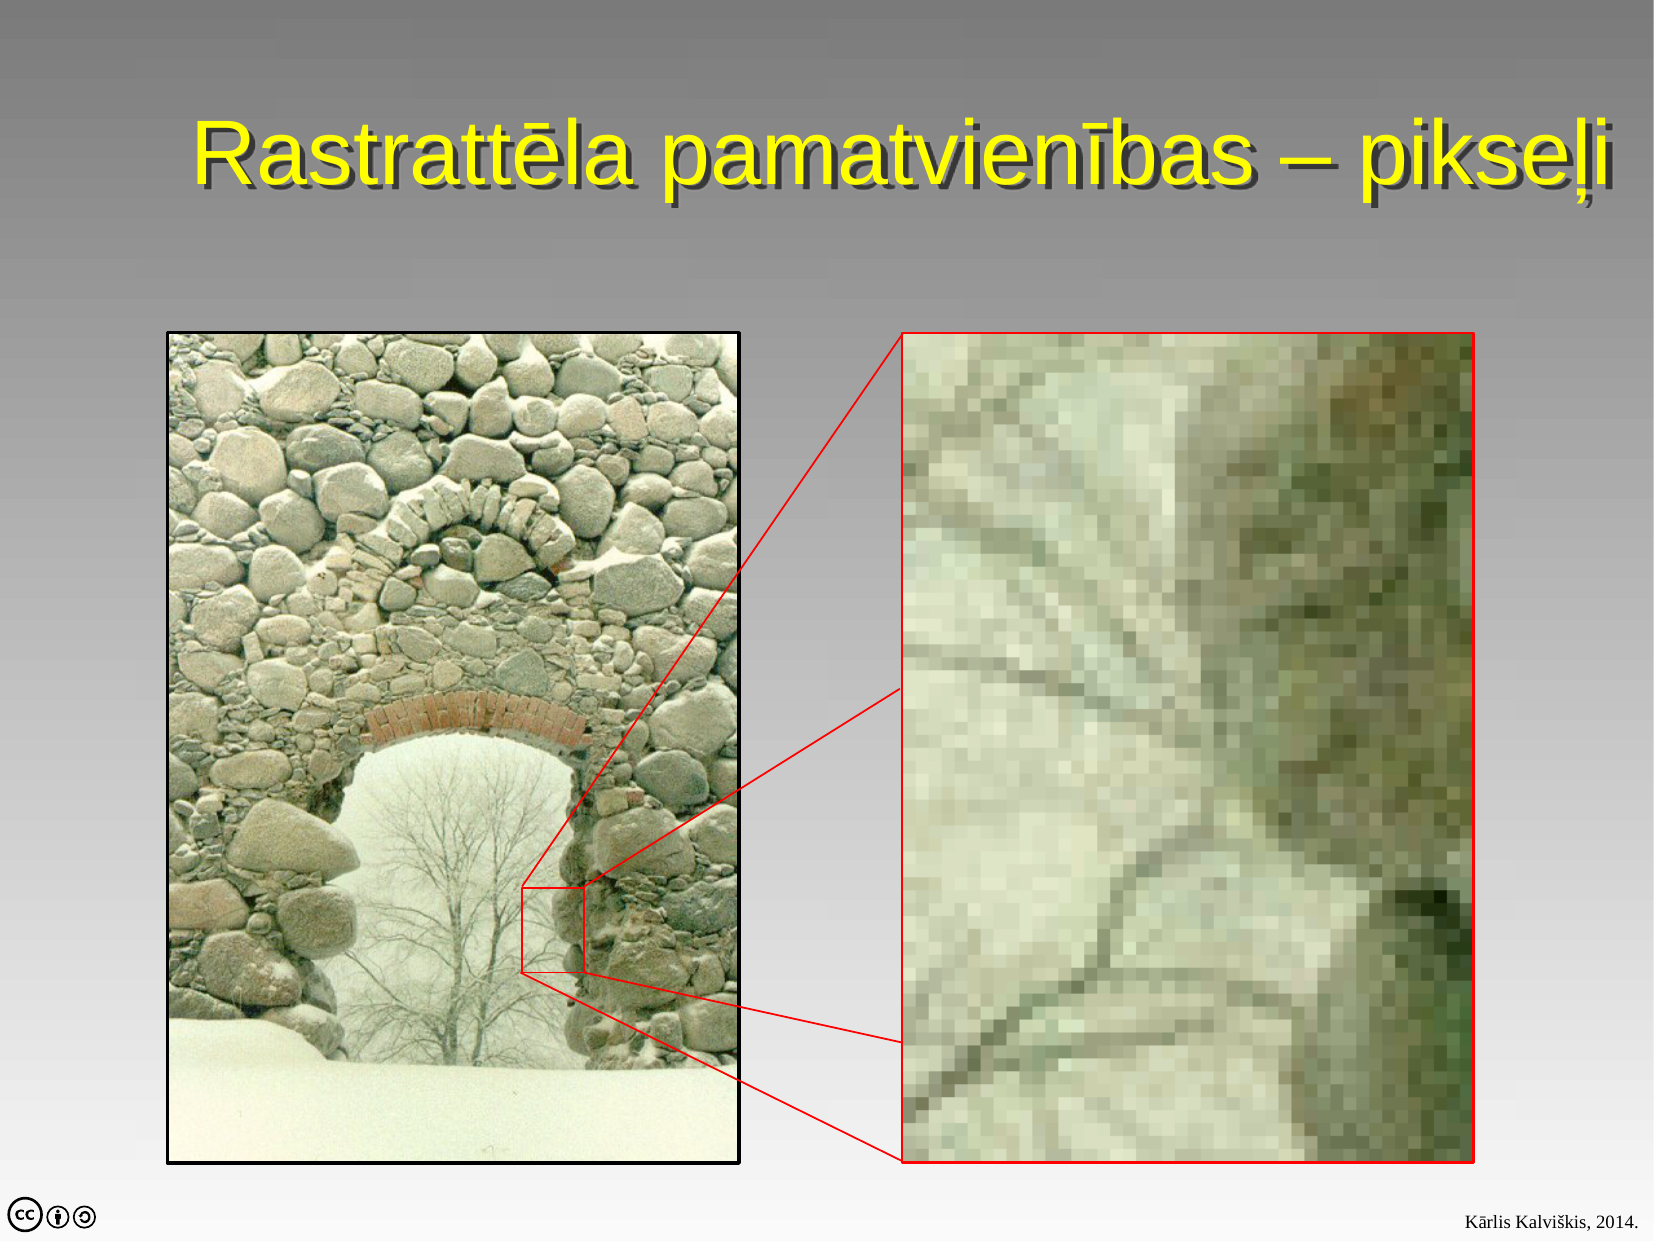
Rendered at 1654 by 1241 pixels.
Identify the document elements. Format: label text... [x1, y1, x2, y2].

title Rastrattēla pamatvienības – pikseļi [42, 49, 1615, 257]
picture [0, 0, 1654, 1241]
